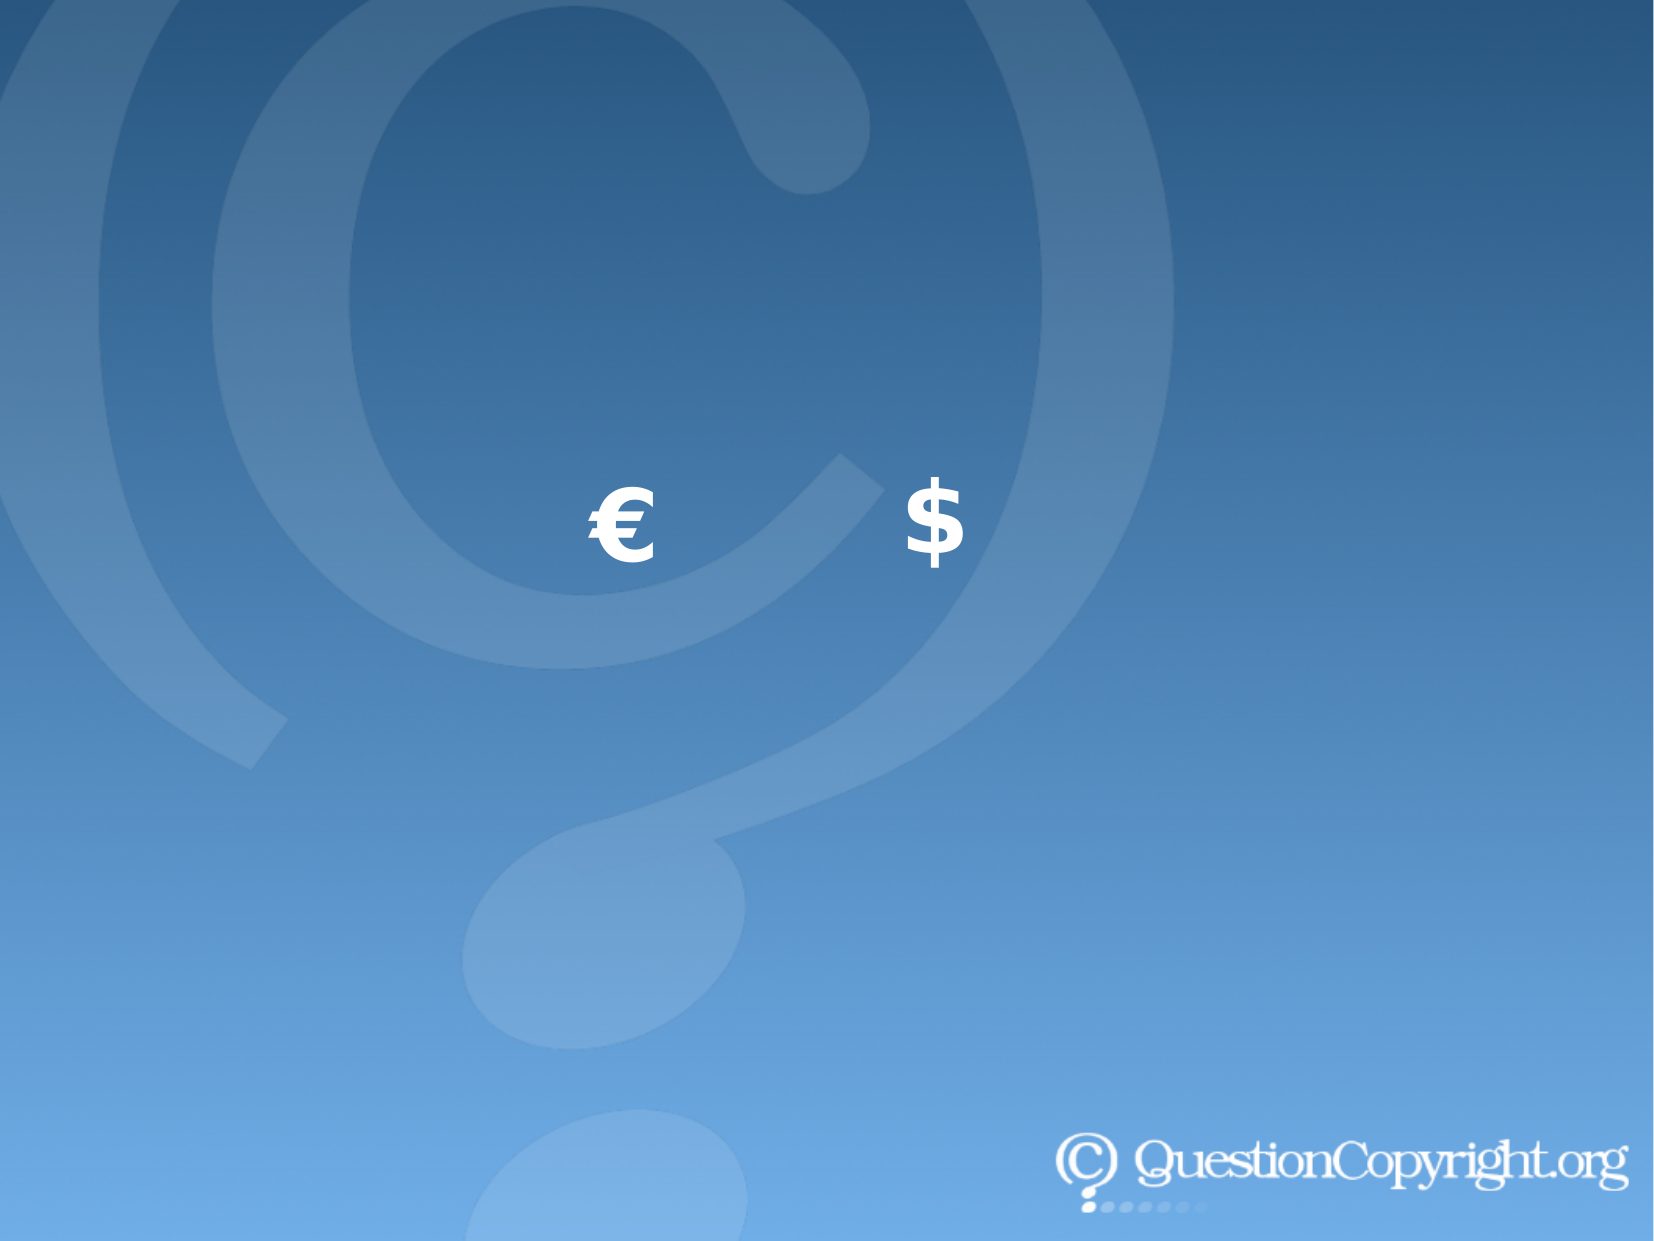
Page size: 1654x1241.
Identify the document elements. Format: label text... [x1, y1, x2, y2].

text_box $ [850, 453, 985, 746]
text_box € [576, 460, 725, 595]
picture [0, 0, 1654, 1241]
